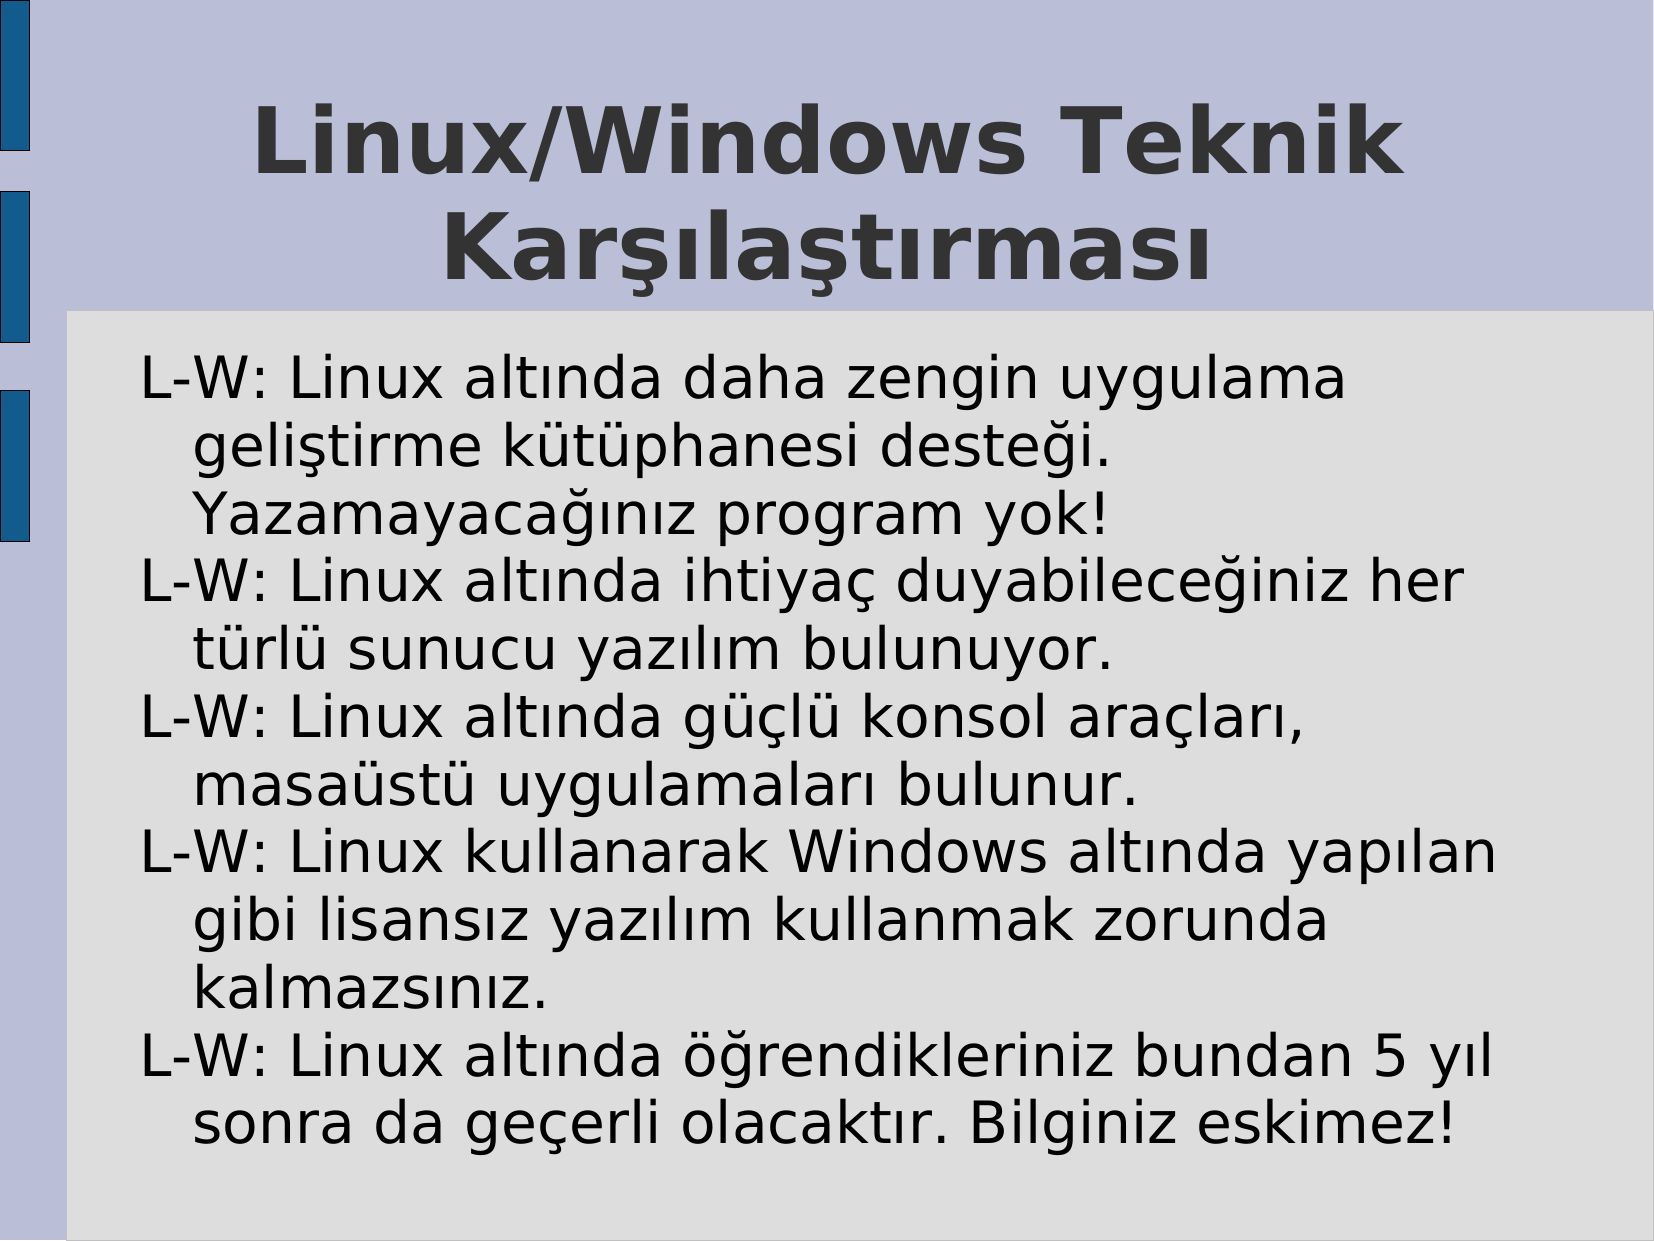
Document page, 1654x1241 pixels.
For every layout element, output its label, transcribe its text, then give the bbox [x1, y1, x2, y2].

title Linux/Windows Teknik Karşılaştırması [121, 87, 1534, 302]
list L-W: Linux altında daha zengin uygulama geliştirme kütüphanesi desteği. Yazamayacağınız program yok! L-W: Linux altında ihtiyaç duyabileceğiniz her türlü sunucu yazılım bulunuyor. L-W: Linux altında güçlü konsol araçları, masaüstü uygulamaları bulunur. L-W: Linux kullanarak Windows altında yapılan gibi lisansız yazılım kullanmak zorunda kalmazsınız. L-W: Linux altında öğrendikleriniz bundan 5 yıl sonra da geçerli olacaktır. Bilginiz eskimez! [121, 344, 1534, 1226]
